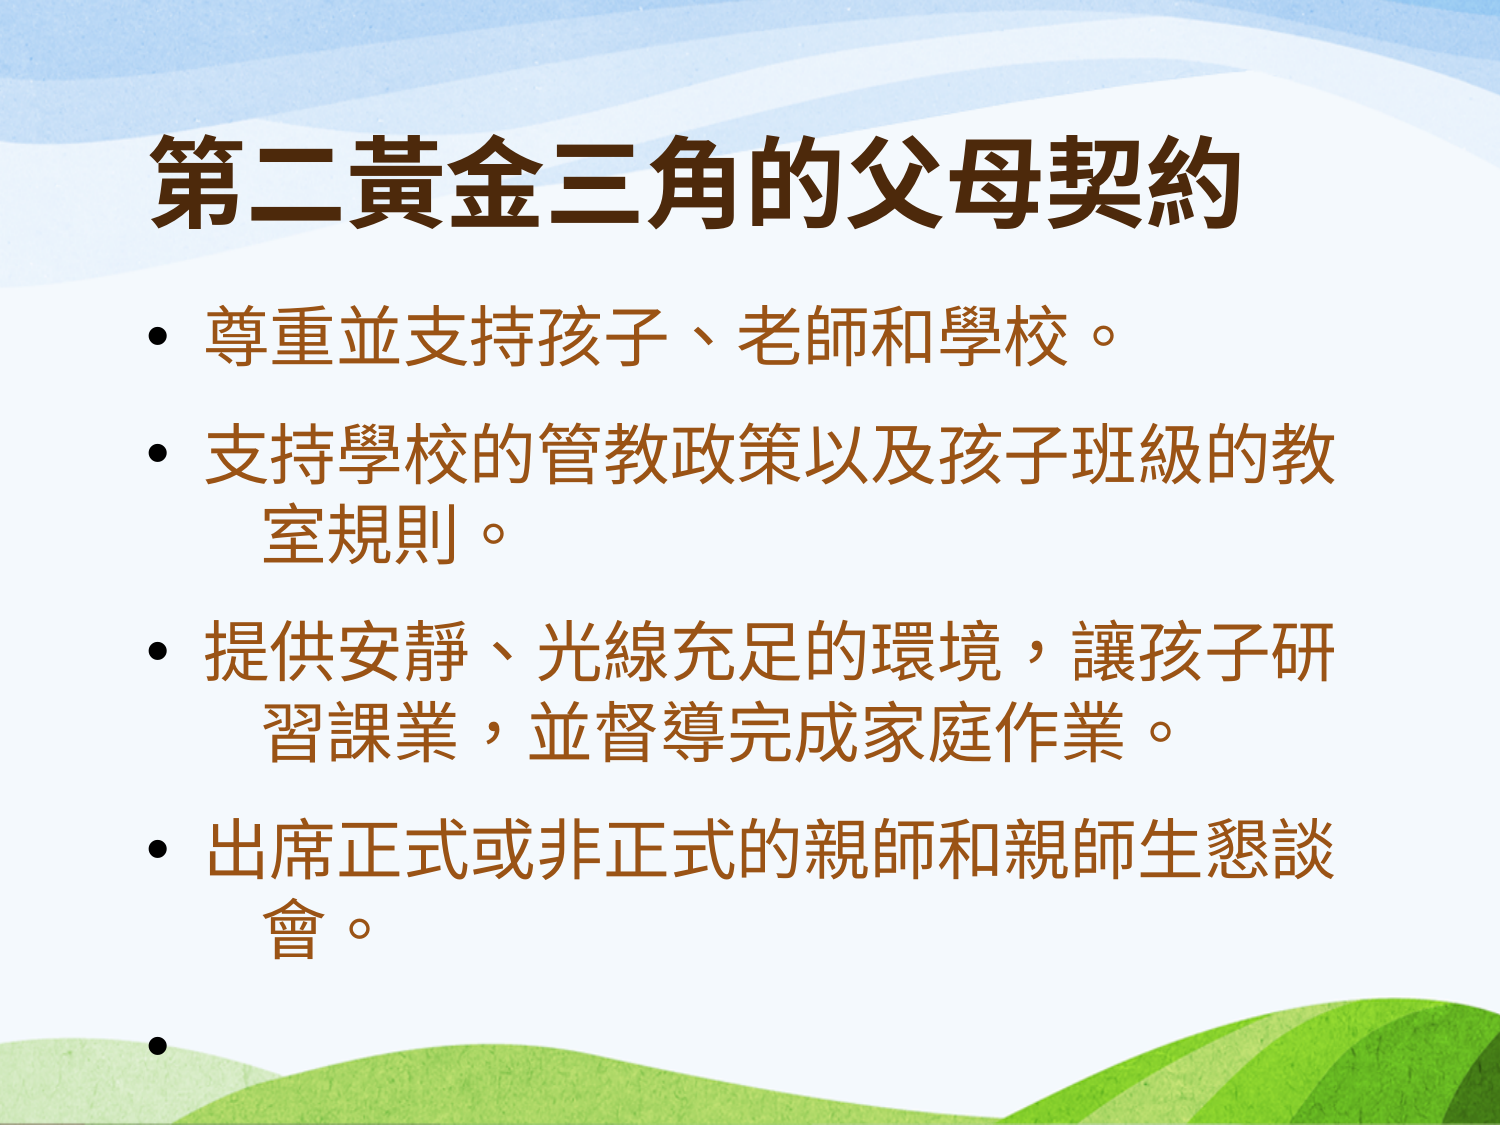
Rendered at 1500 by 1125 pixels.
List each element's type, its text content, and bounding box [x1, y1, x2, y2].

title 第二黃金三角的父母契約 [131, 50, 1369, 251]
list 尊重並支持孩子、老師和學校。 支持學校的管教政策以及孩子班級的教室規則。 提供安靜、光線充足的環境，讓孩子研習課業，並督導完成家庭作業。 出席正式或非正式的親師和親師生懇談會。 [131, 287, 1369, 982]
